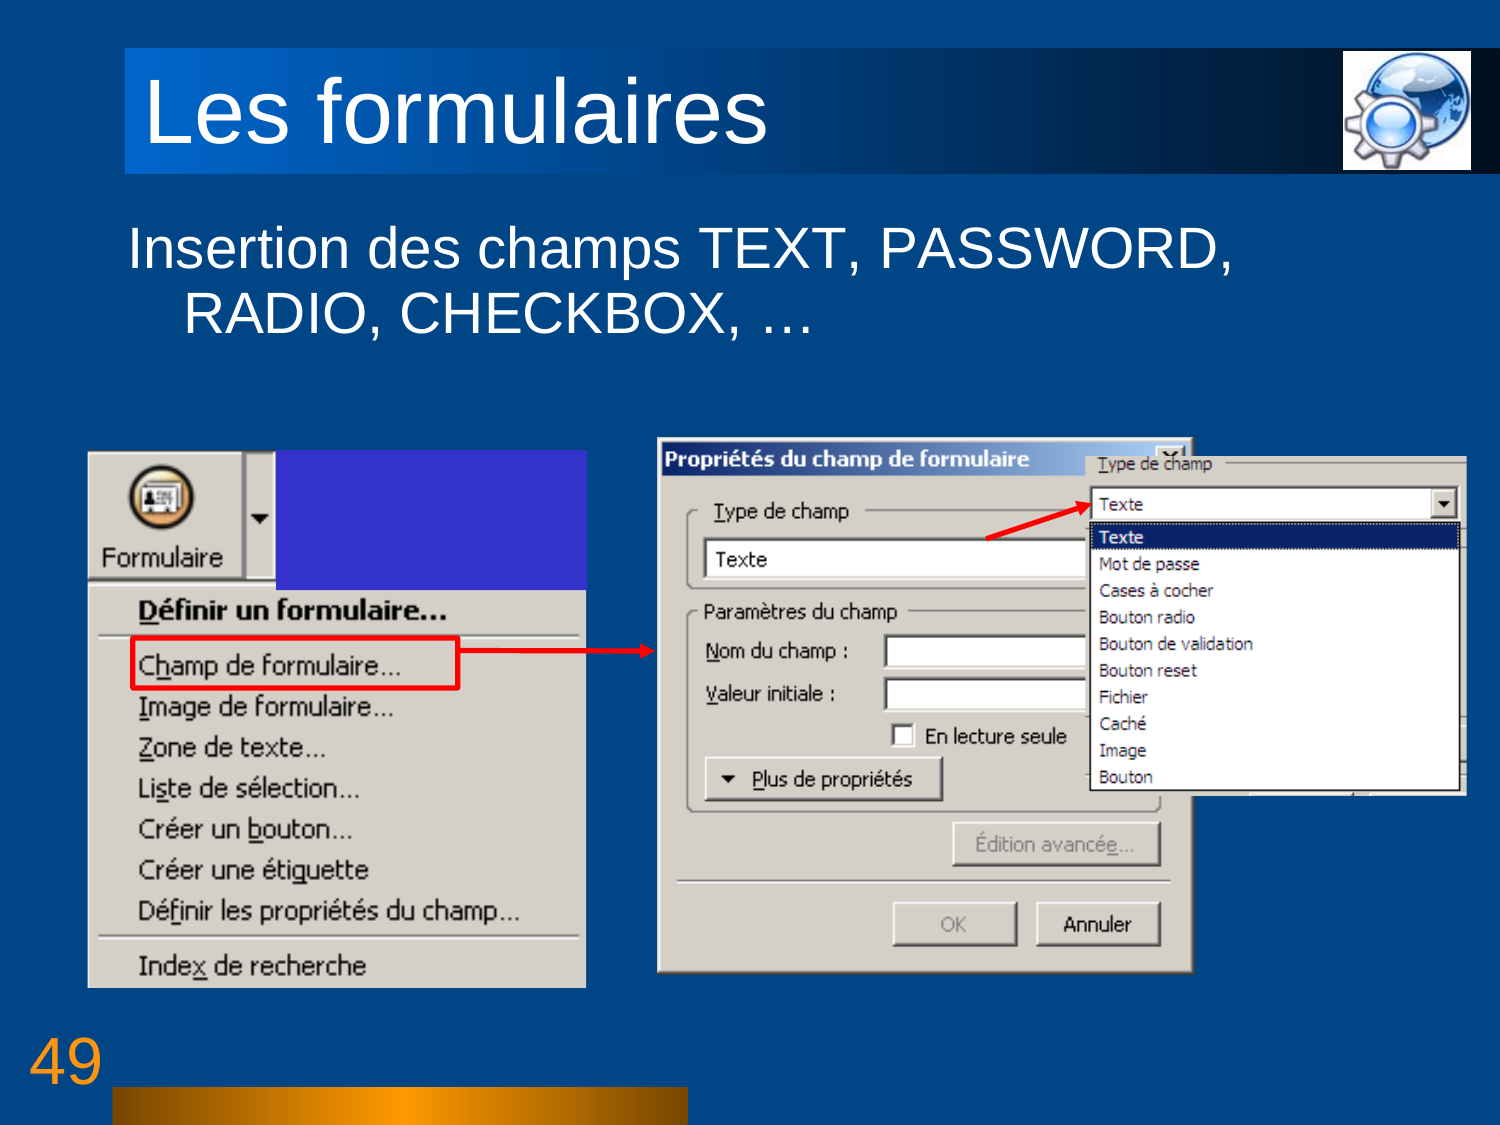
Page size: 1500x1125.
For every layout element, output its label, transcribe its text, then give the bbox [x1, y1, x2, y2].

picture [1388, 51, 1471, 170]
list Insertion des champs TEXT, PASSWORD, RADIO, CHECKBOX, … [112, 208, 1438, 951]
picture [657, 951, 1195, 976]
title Les formulaires [128, 50, 1388, 173]
chart [87, 450, 587, 988]
chart [1085, 456, 1467, 796]
